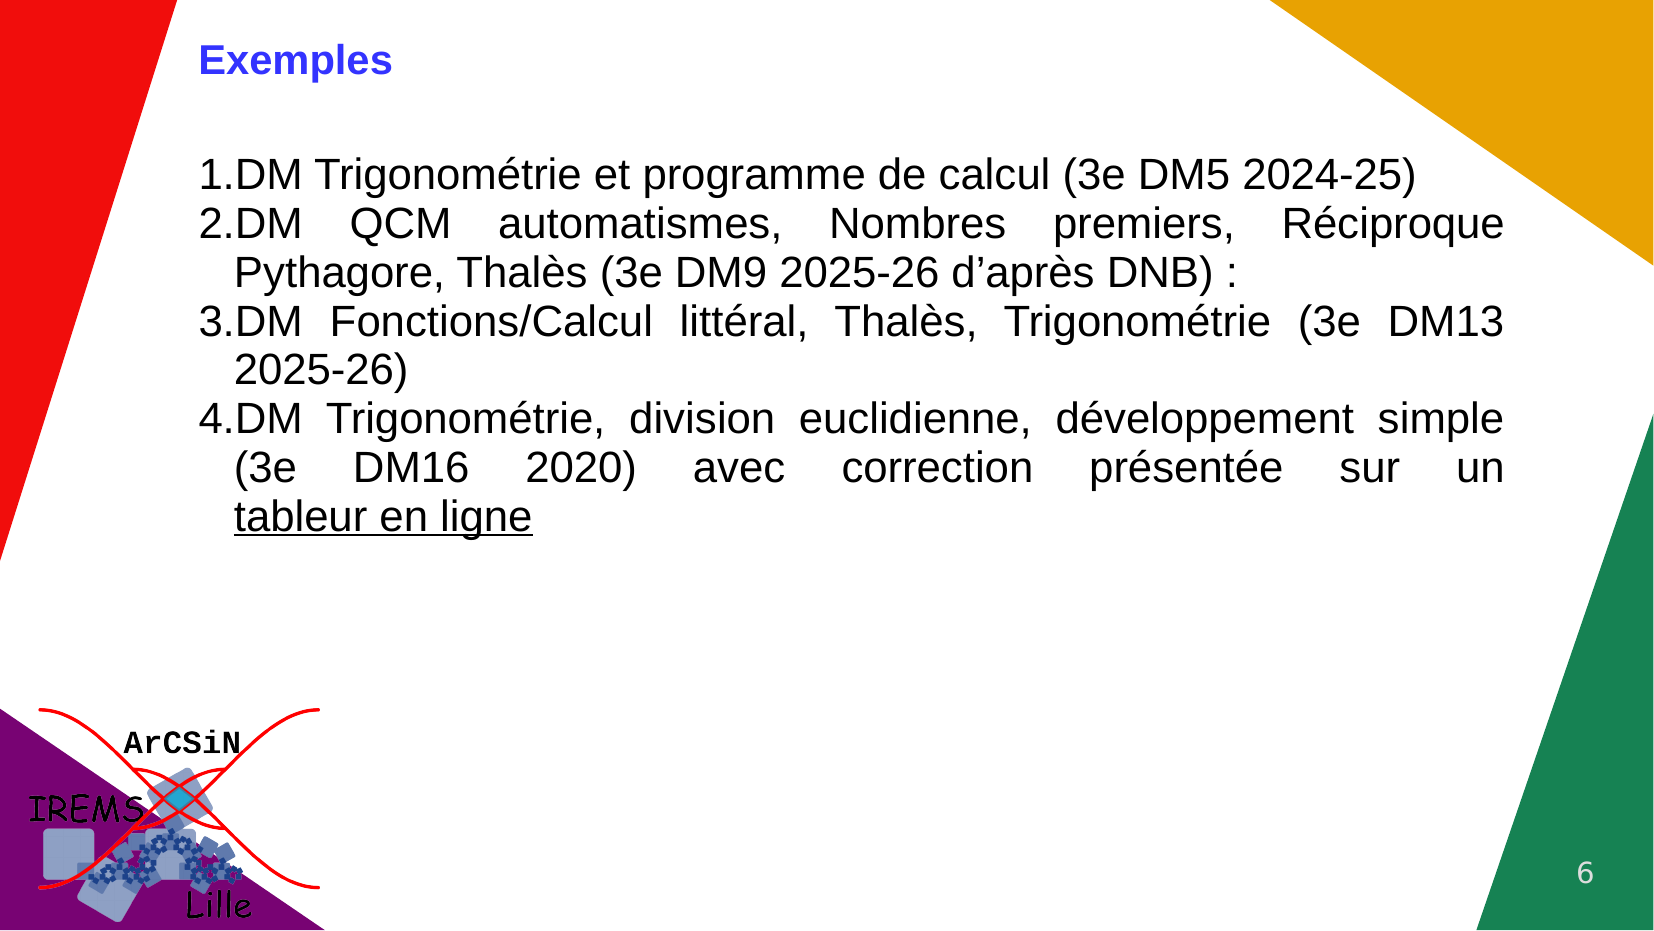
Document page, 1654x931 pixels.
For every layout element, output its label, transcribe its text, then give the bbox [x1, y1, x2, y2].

text_box DM Trigonométrie et programme de calcul (3e DM5 2024-25) DM QCM automatismes, Nombres premiers, Réciproque Pythagore, Thalès (3e DM9 2025-26 d’après DNB) : DM Fonctions/Calcul littéral, Thalès, Trigonométrie (3e DM13 2025-26) DM Trigonométrie, division euclidienne, développement simple (3e DM16 2020) avec correction présentée sur un tableur en ligne [198, 150, 1506, 660]
picture [29, 708, 320, 922]
text_box Exemples [183, 29, 1285, 138]
